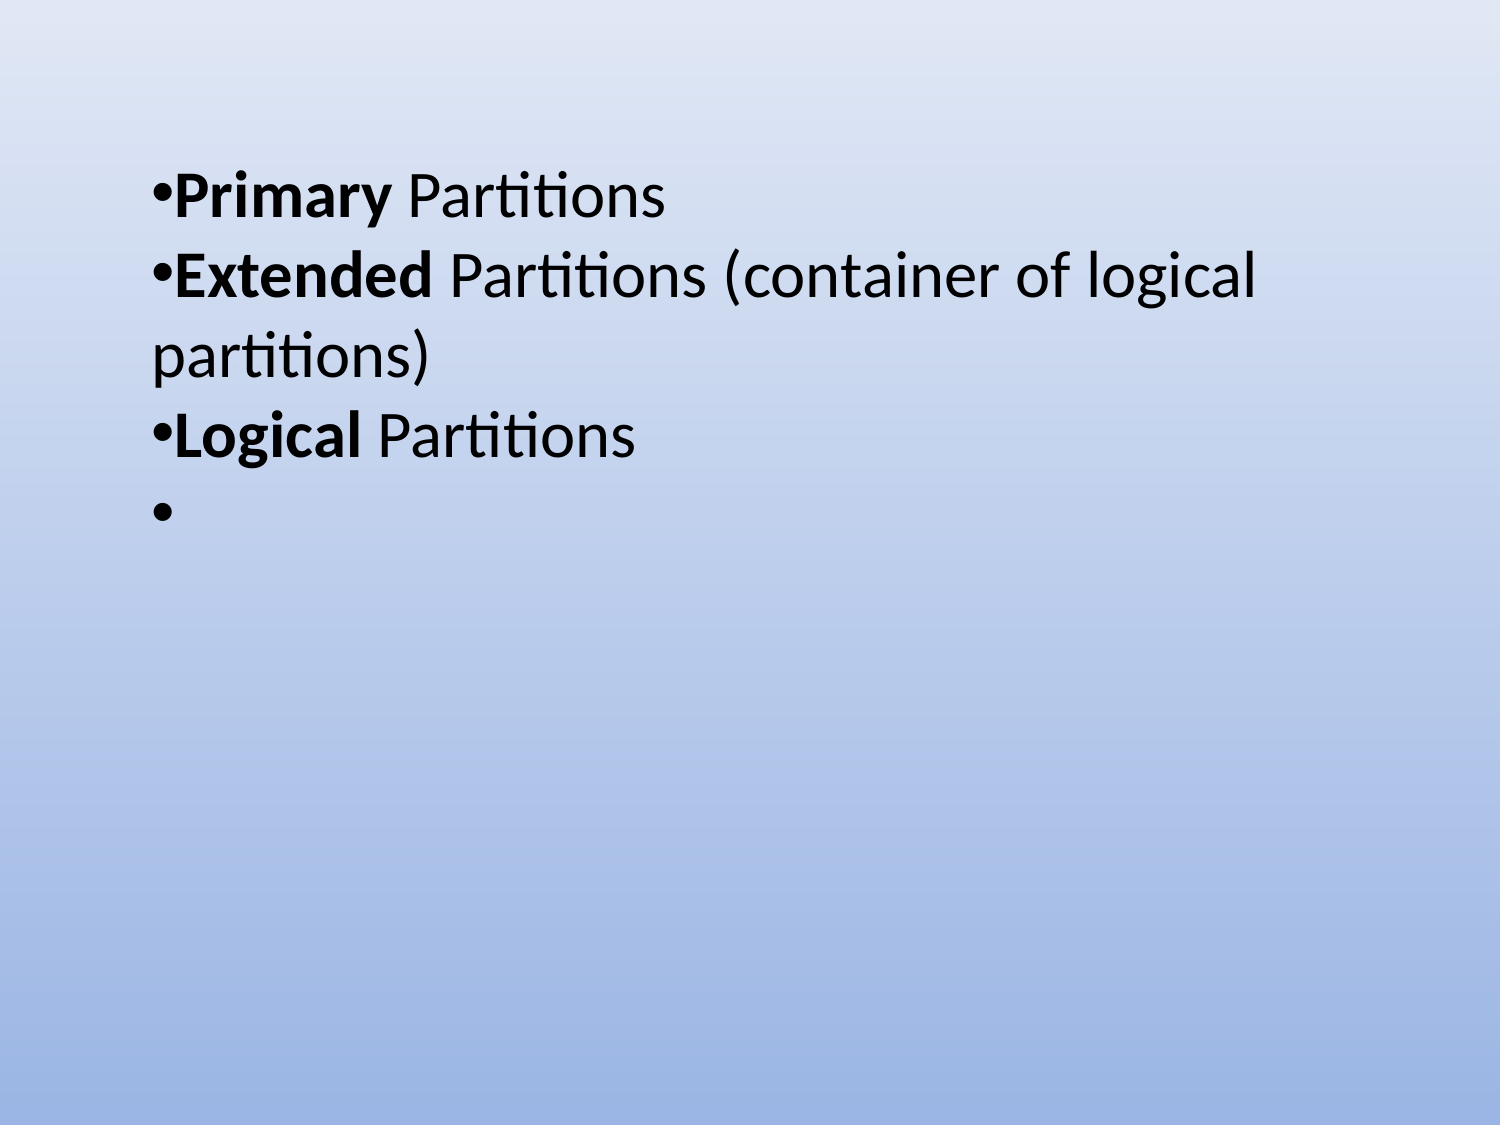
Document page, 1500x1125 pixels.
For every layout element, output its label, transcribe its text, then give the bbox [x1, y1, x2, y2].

text_box Primary Partitions Extended Partitions (container of logical partitions) Logical Partitions [136, 144, 1350, 558]
